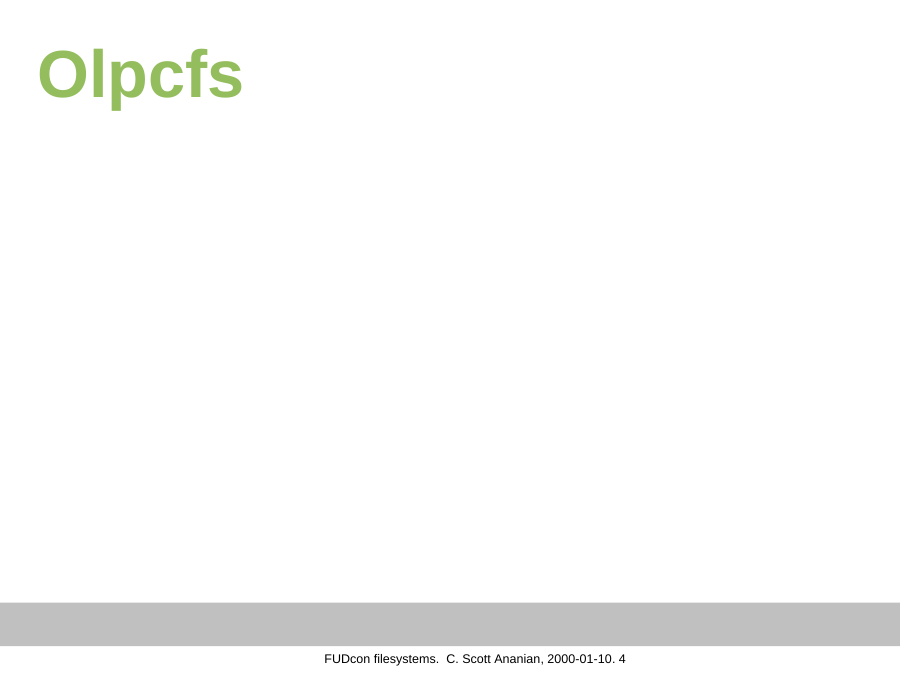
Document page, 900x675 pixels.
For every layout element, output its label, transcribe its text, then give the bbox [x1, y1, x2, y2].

title Olpcfs [37, 37, 856, 226]
